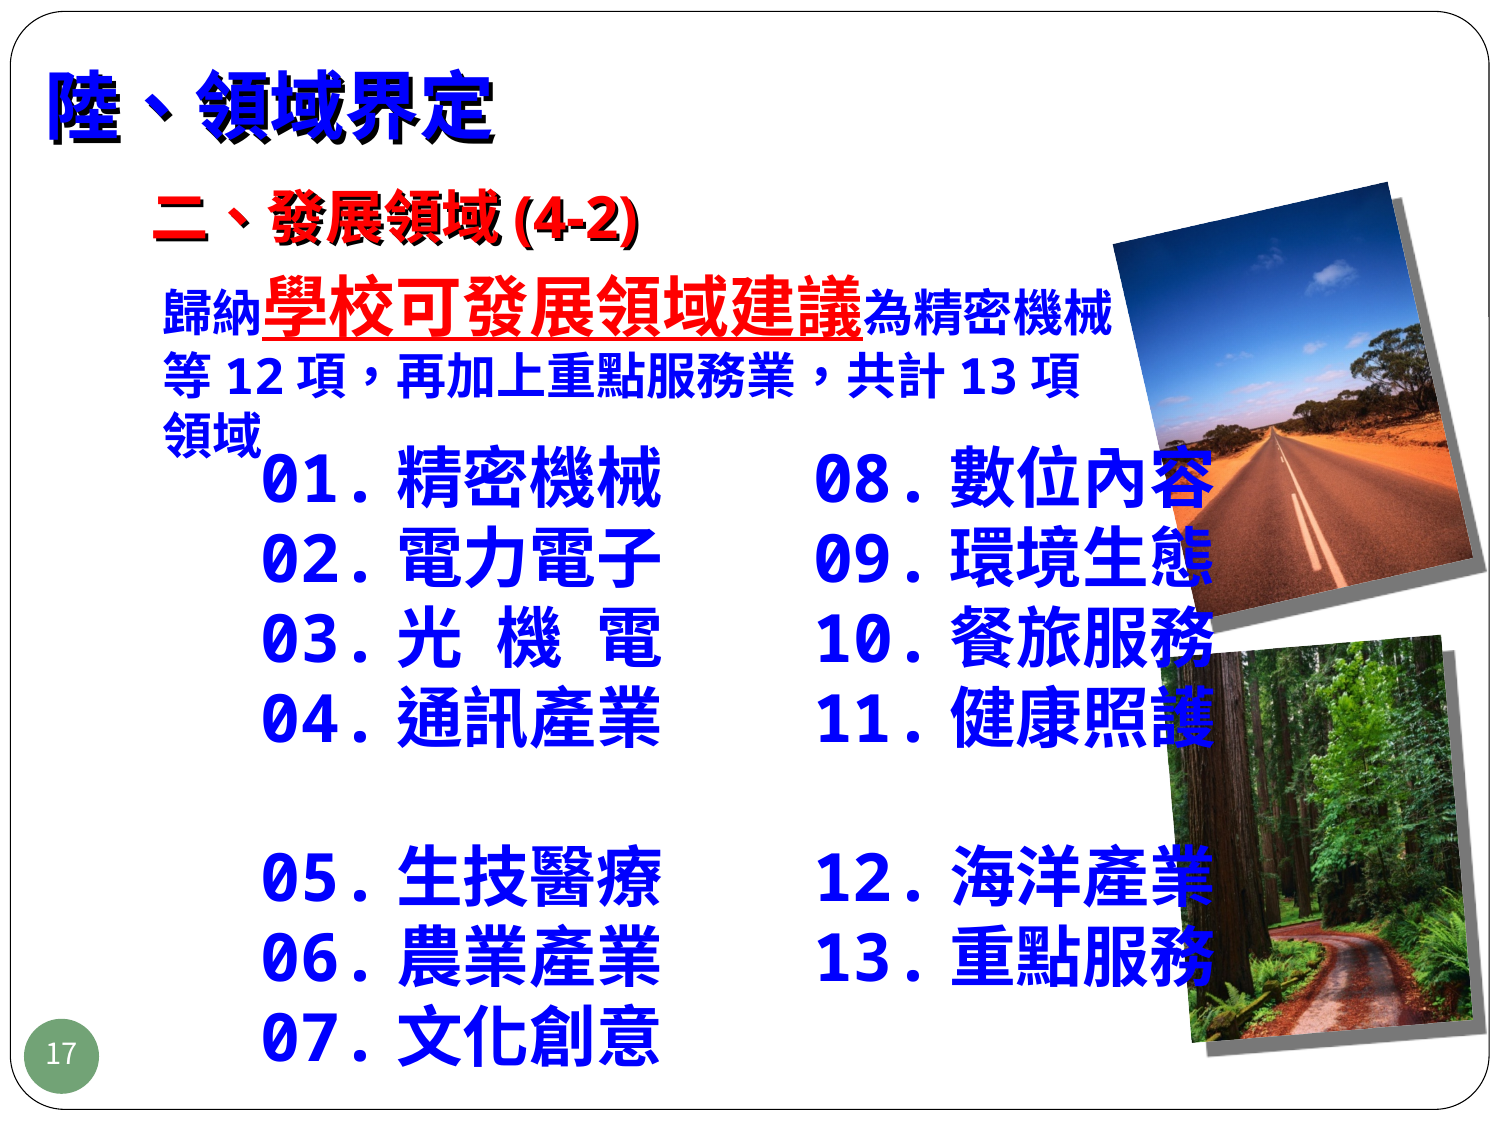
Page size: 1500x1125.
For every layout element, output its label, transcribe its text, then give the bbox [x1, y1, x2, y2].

text_box 陸、領域界定 [29, 0, 1353, 165]
picture [1385, 634, 1473, 1027]
text_box <編號> [23, 1018, 100, 1094]
text_box 歸納學校可發展領域建議為精密機械等12項，再加上重點服務業，共計13項領域 [147, 257, 1129, 473]
text_box 01.精密機械 08.數位內容 02.電力電子 09.環境生態 03.光 機 電 10.餐旅服務 04.通訊產業 11.健康照護 05.生技醫療 12.海洋產業 06.農業產業 13.重點服務 07.文化創意 [183, 427, 1385, 1083]
text_box 二、發展領域(4-2) [135, 172, 1197, 279]
picture [1129, 181, 1473, 577]
